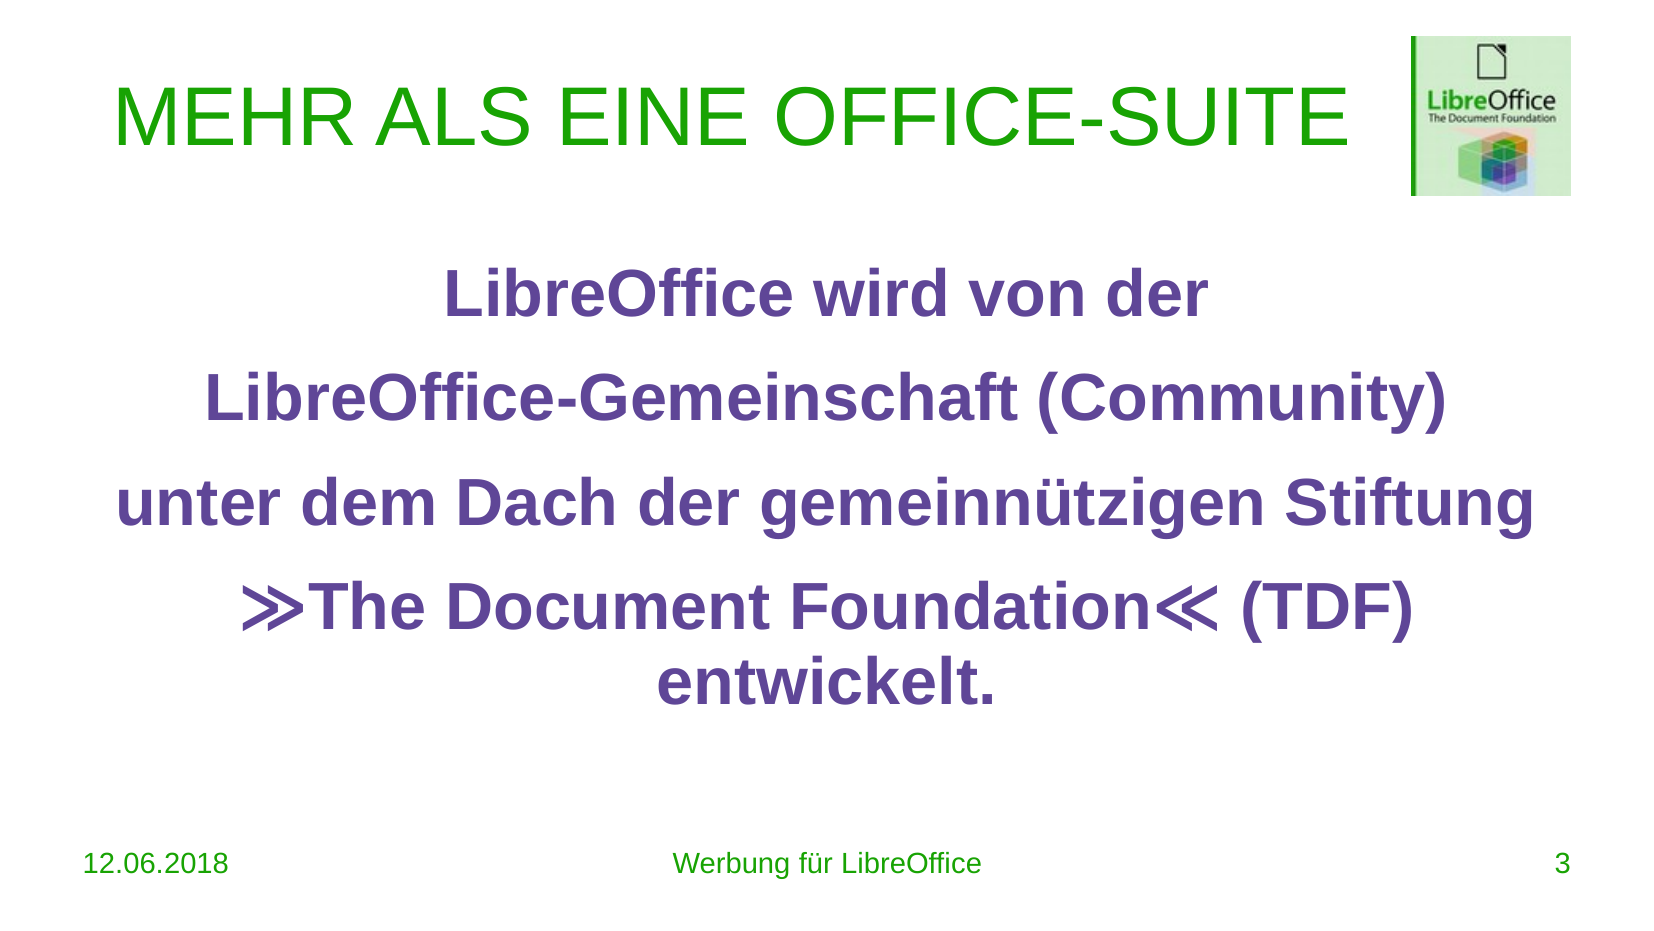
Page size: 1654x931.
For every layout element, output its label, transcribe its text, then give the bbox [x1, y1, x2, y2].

title MEHR ALS EINE OFFICE-SUITE [82, 37, 1382, 196]
picture [1411, 36, 1571, 196]
list LibreOffice wird von der LibreOffice-Gemeinschaft (Community) unter dem Dach der gemeinnützigen Stiftung ≫The Document Foundation≪ (TDF) entwickelt. [82, 217, 1571, 758]
